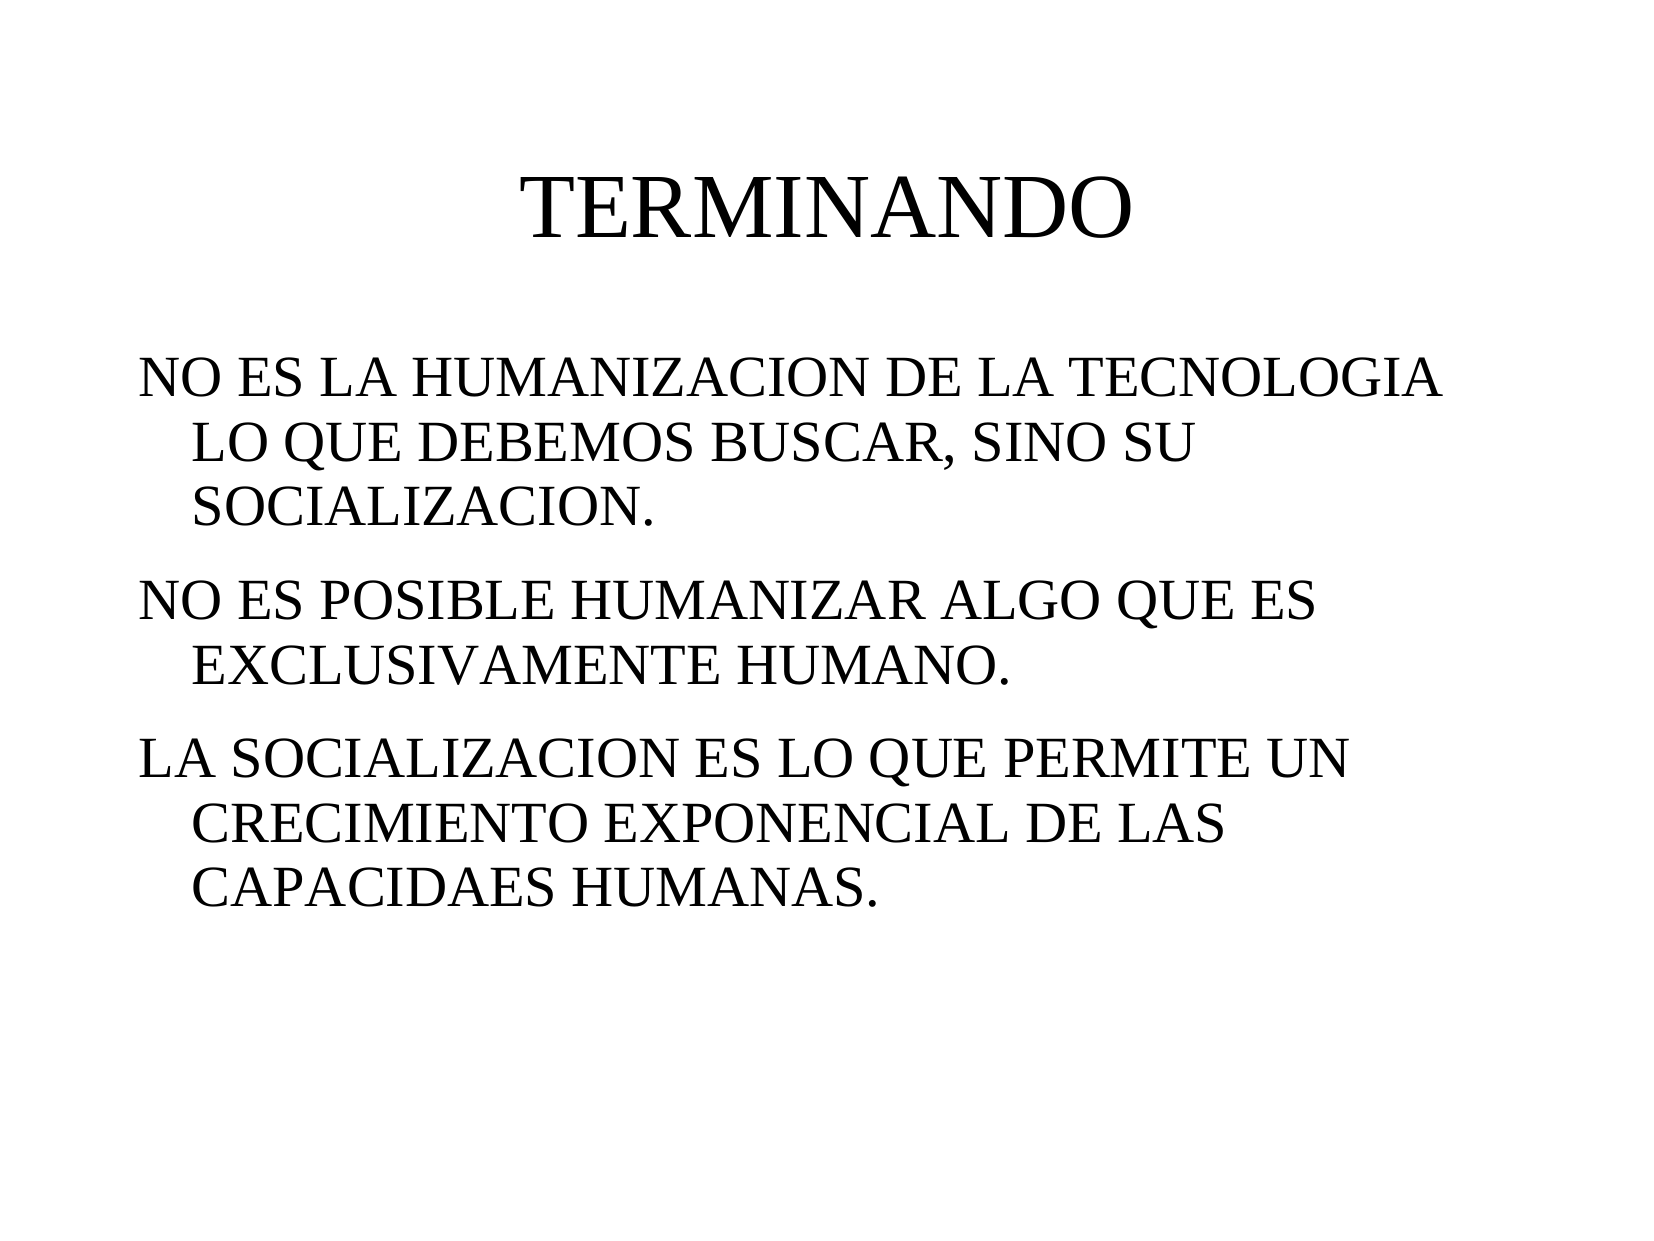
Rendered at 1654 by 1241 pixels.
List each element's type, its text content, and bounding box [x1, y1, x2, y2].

list NO ES LA HUMANIZACION DE LA TECNOLOGIA LO QUE DEBEMOS BUSCAR, SINO SU SOCIALIZACION. NO ES POSIBLE HUMANIZAR ALGO QUE ES EXCLUSIVAMENTE HUMANO. LA SOCIALIZACION ES LO QUE PERMITE UN CRECIMIENTO EXPONENCIAL DE LAS CAPACIDAES HUMANAS. [121, 344, 1534, 1127]
title TERMINANDO [121, 102, 1534, 311]
